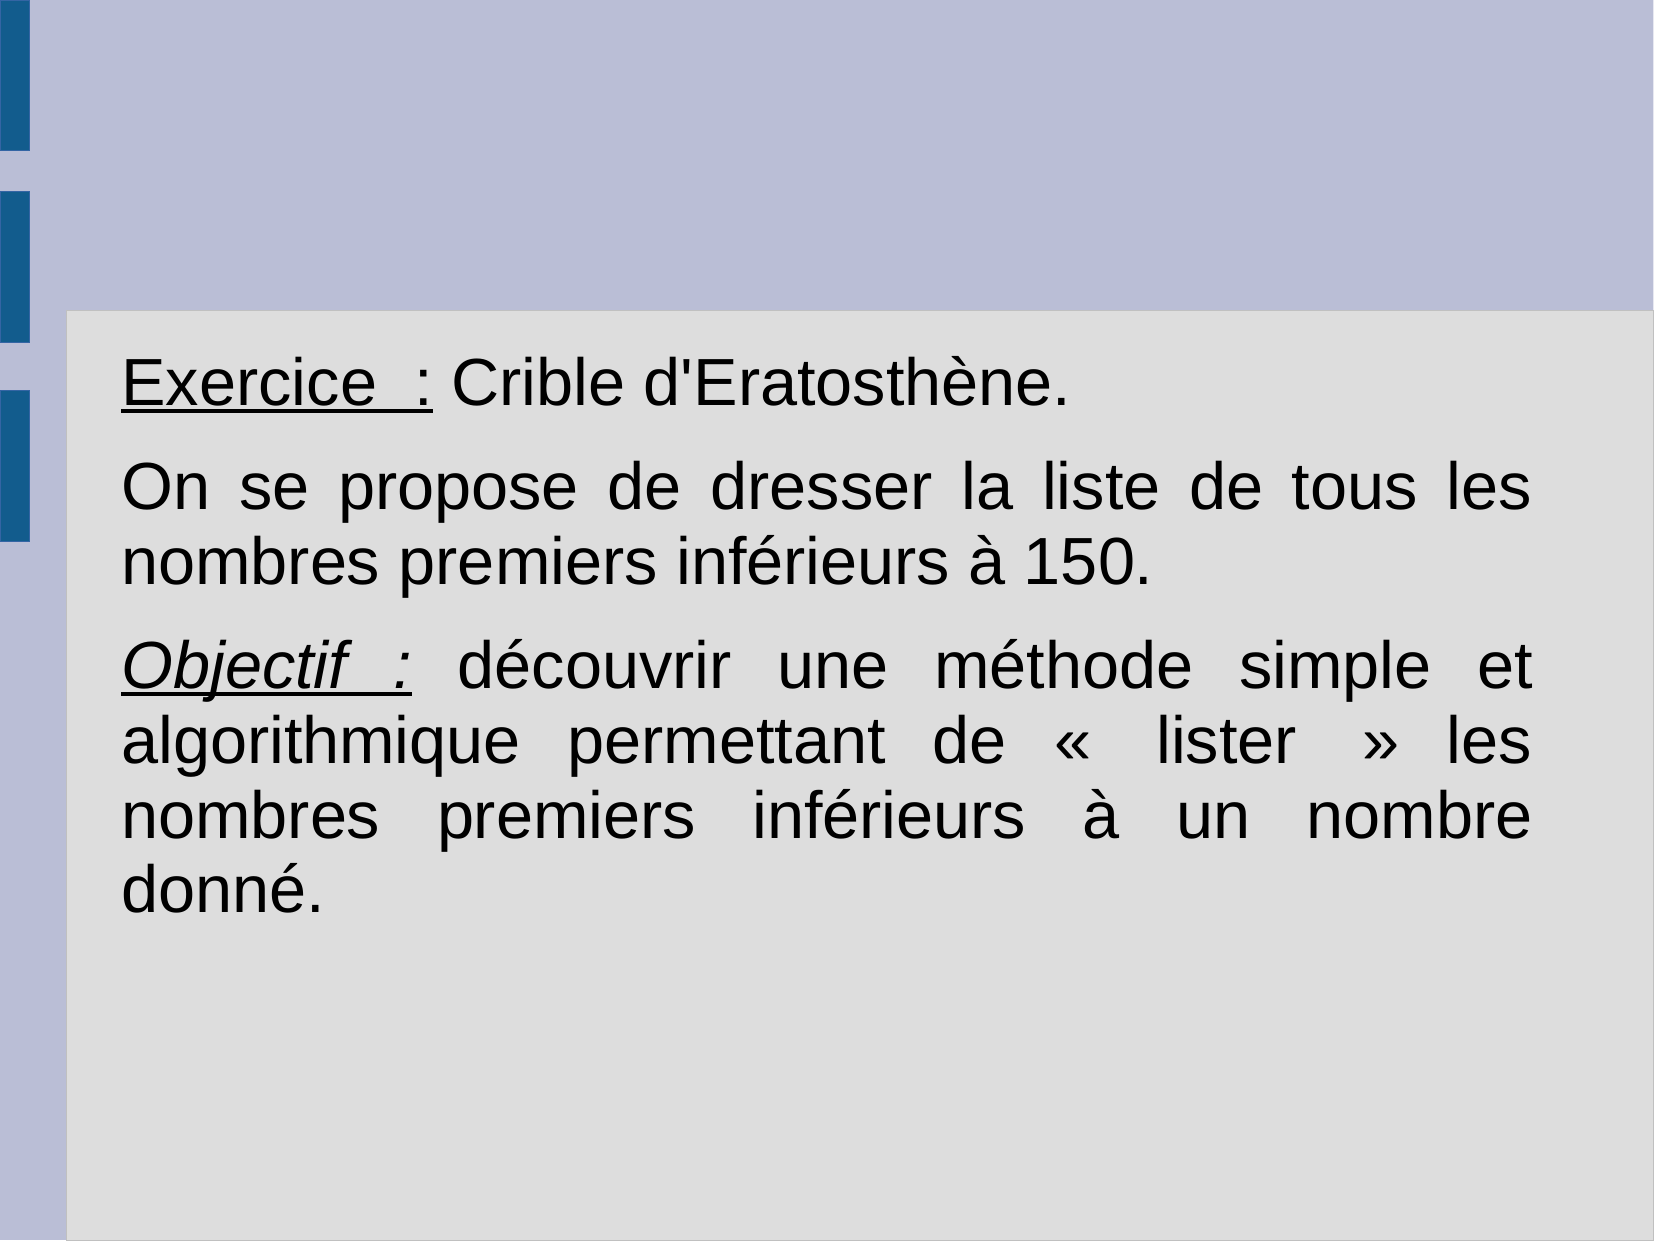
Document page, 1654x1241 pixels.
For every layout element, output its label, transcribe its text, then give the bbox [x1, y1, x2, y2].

list Exercice : Crible d'Eratosthène. On se propose de dresser la liste de tous les nombres premiers inférieurs à 150. Objectif : découvrir une méthode simple et algorithmique permettant de « lister » les nombres premiers inférieurs à un nombre donné. [121, 344, 1534, 1127]
